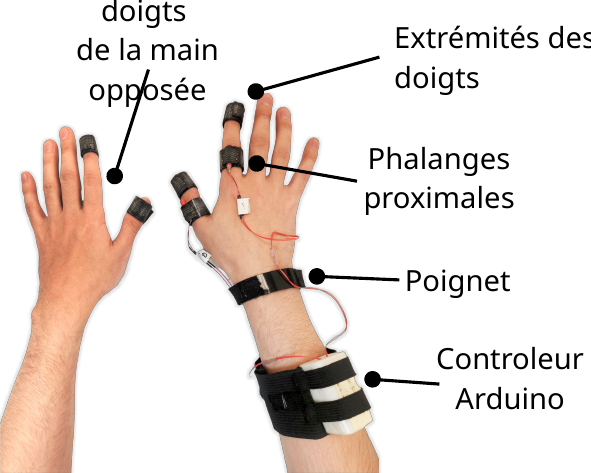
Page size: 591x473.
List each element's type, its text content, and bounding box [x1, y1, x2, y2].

picture [0, 93, 379, 473]
picture [368, 194, 377, 206]
text_box Extrémités des doigts de la main opposée [0, 0, 296, 60]
text_box Controleur Arduino [417, 348, 591, 408]
text_box Phalanges proximales [346, 162, 532, 194]
text_box Poignet [383, 263, 532, 296]
picture [372, 150, 379, 159]
text_box Extrémités des doigts [379, 41, 591, 73]
